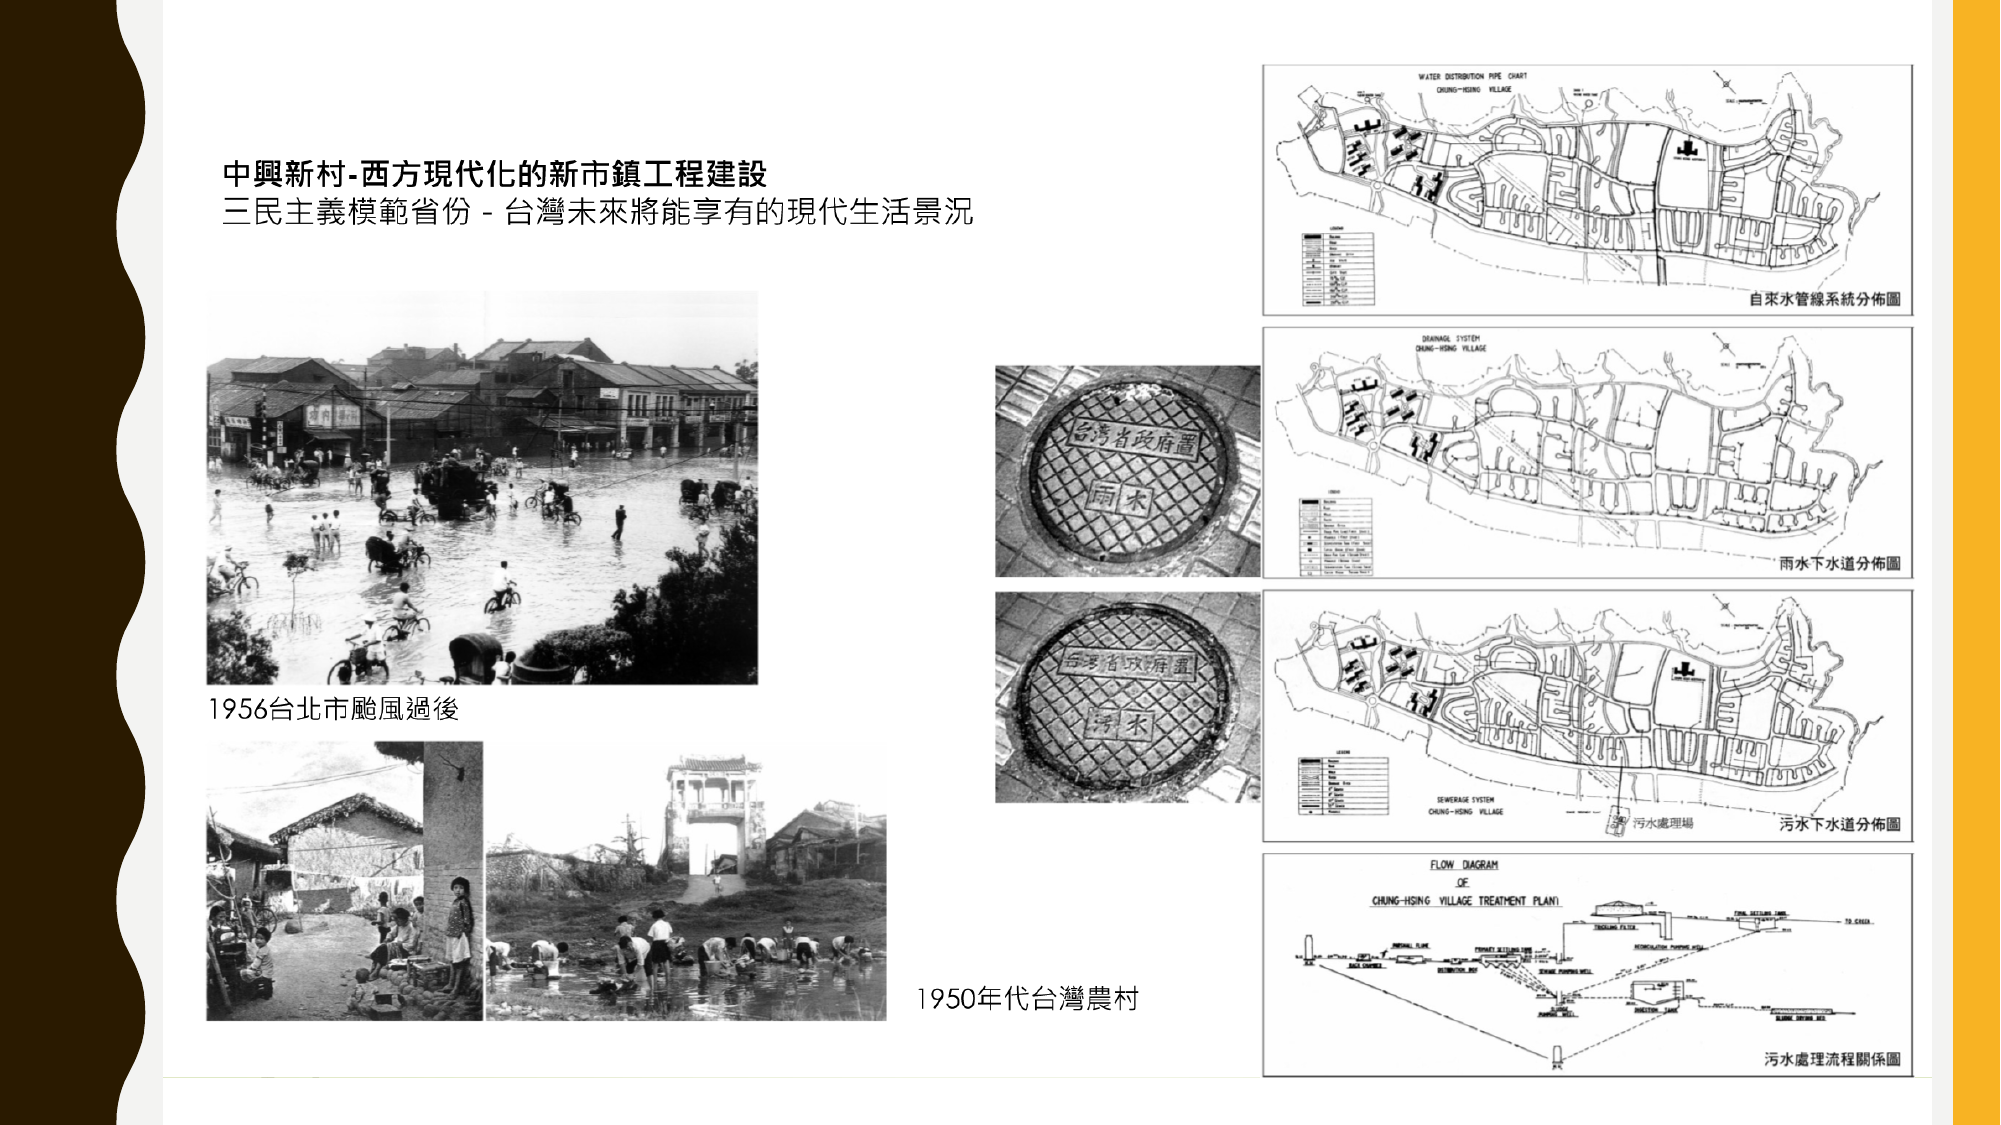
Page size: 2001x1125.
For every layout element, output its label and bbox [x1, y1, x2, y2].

picture [163, 0, 1932, 1125]
